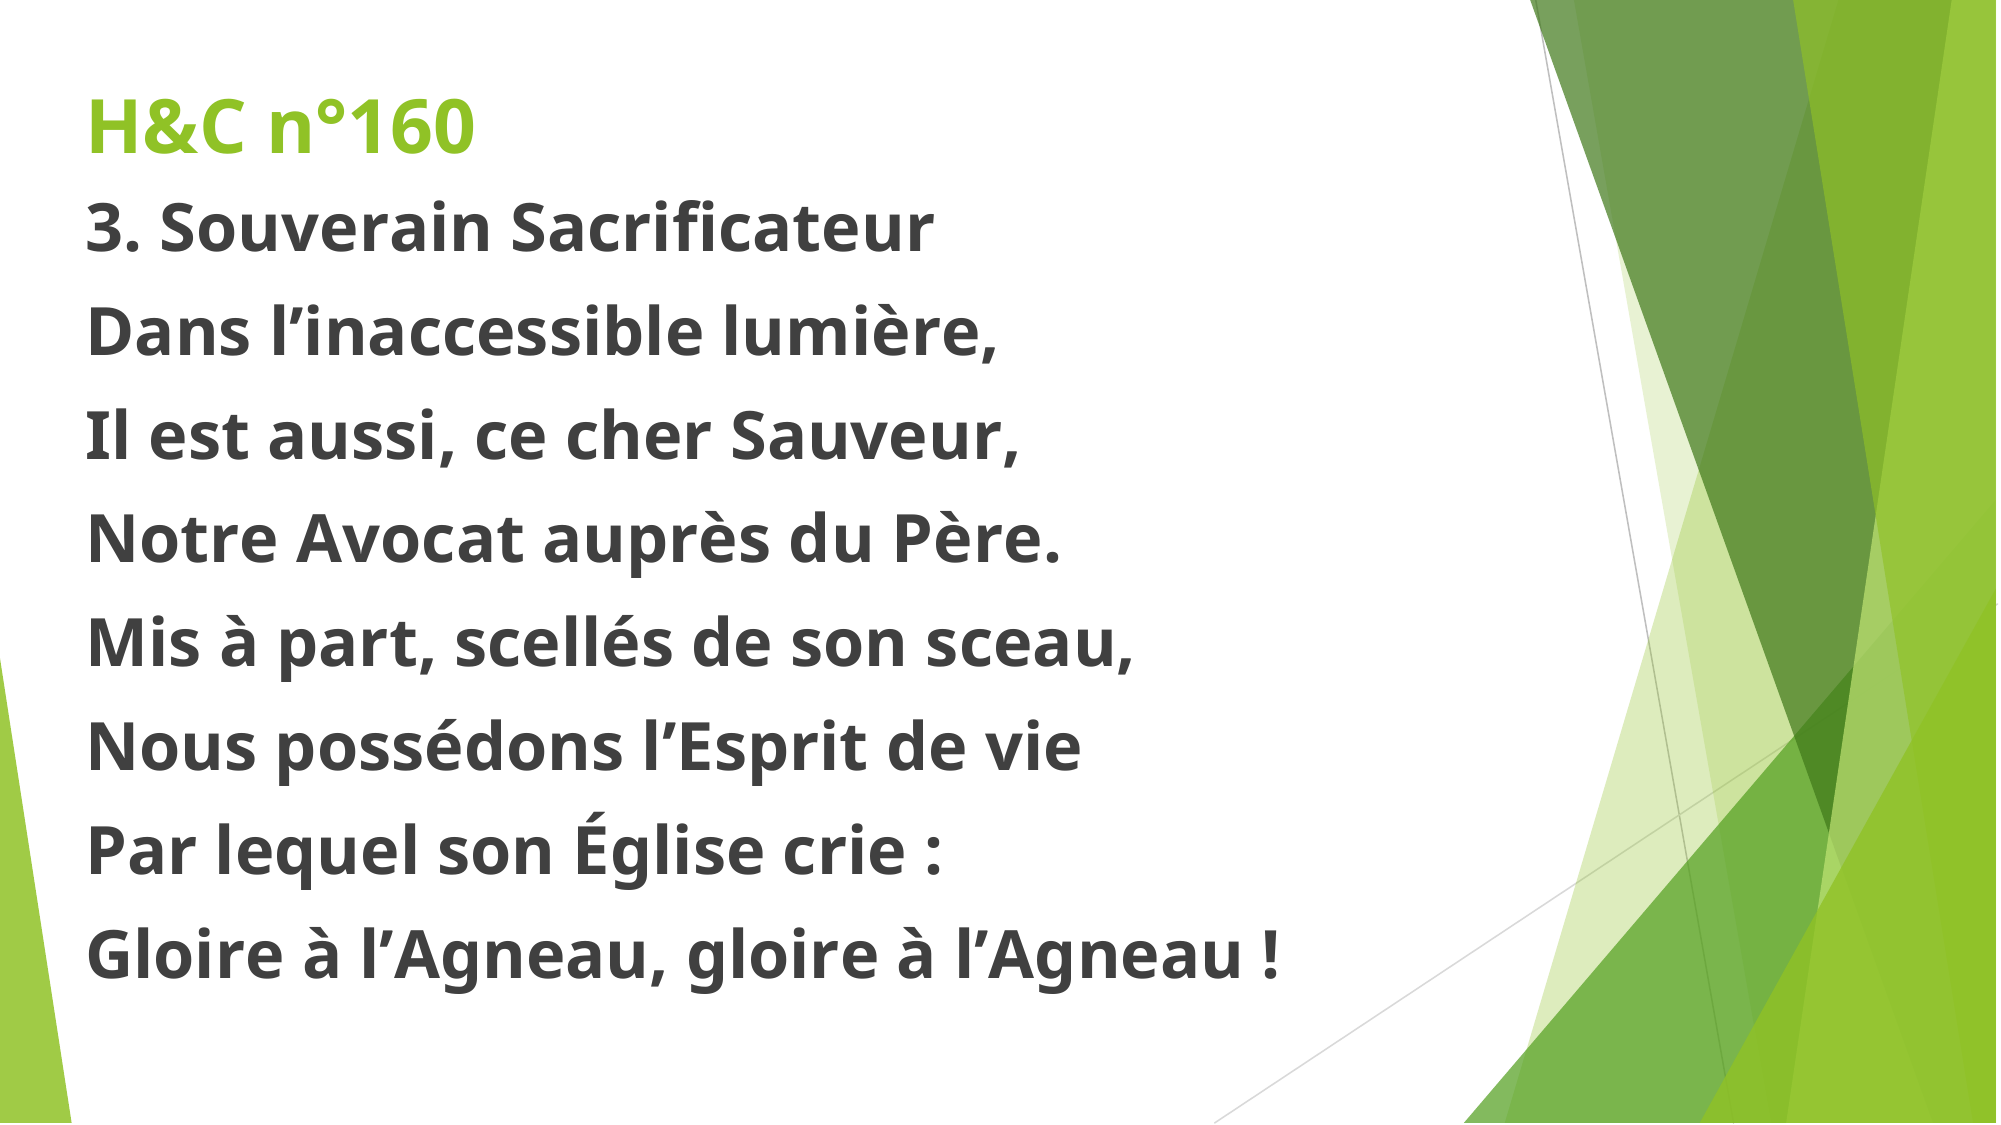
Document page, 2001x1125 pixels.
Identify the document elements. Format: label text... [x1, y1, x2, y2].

text_box 3. Souverain Sacrificateur Dans l’inaccessible lumière, Il est aussi, ce cher Sauveur, Notre Avocat auprès du Père. Mis à part, scellés de son sceau, Nous possédons l’Esprit de vie Par lequel son Église crie : Gloire à l’Agneau, gloire à l’Agneau ! [70, 165, 1985, 1075]
text_box H&C n°160 [70, 70, 567, 165]
